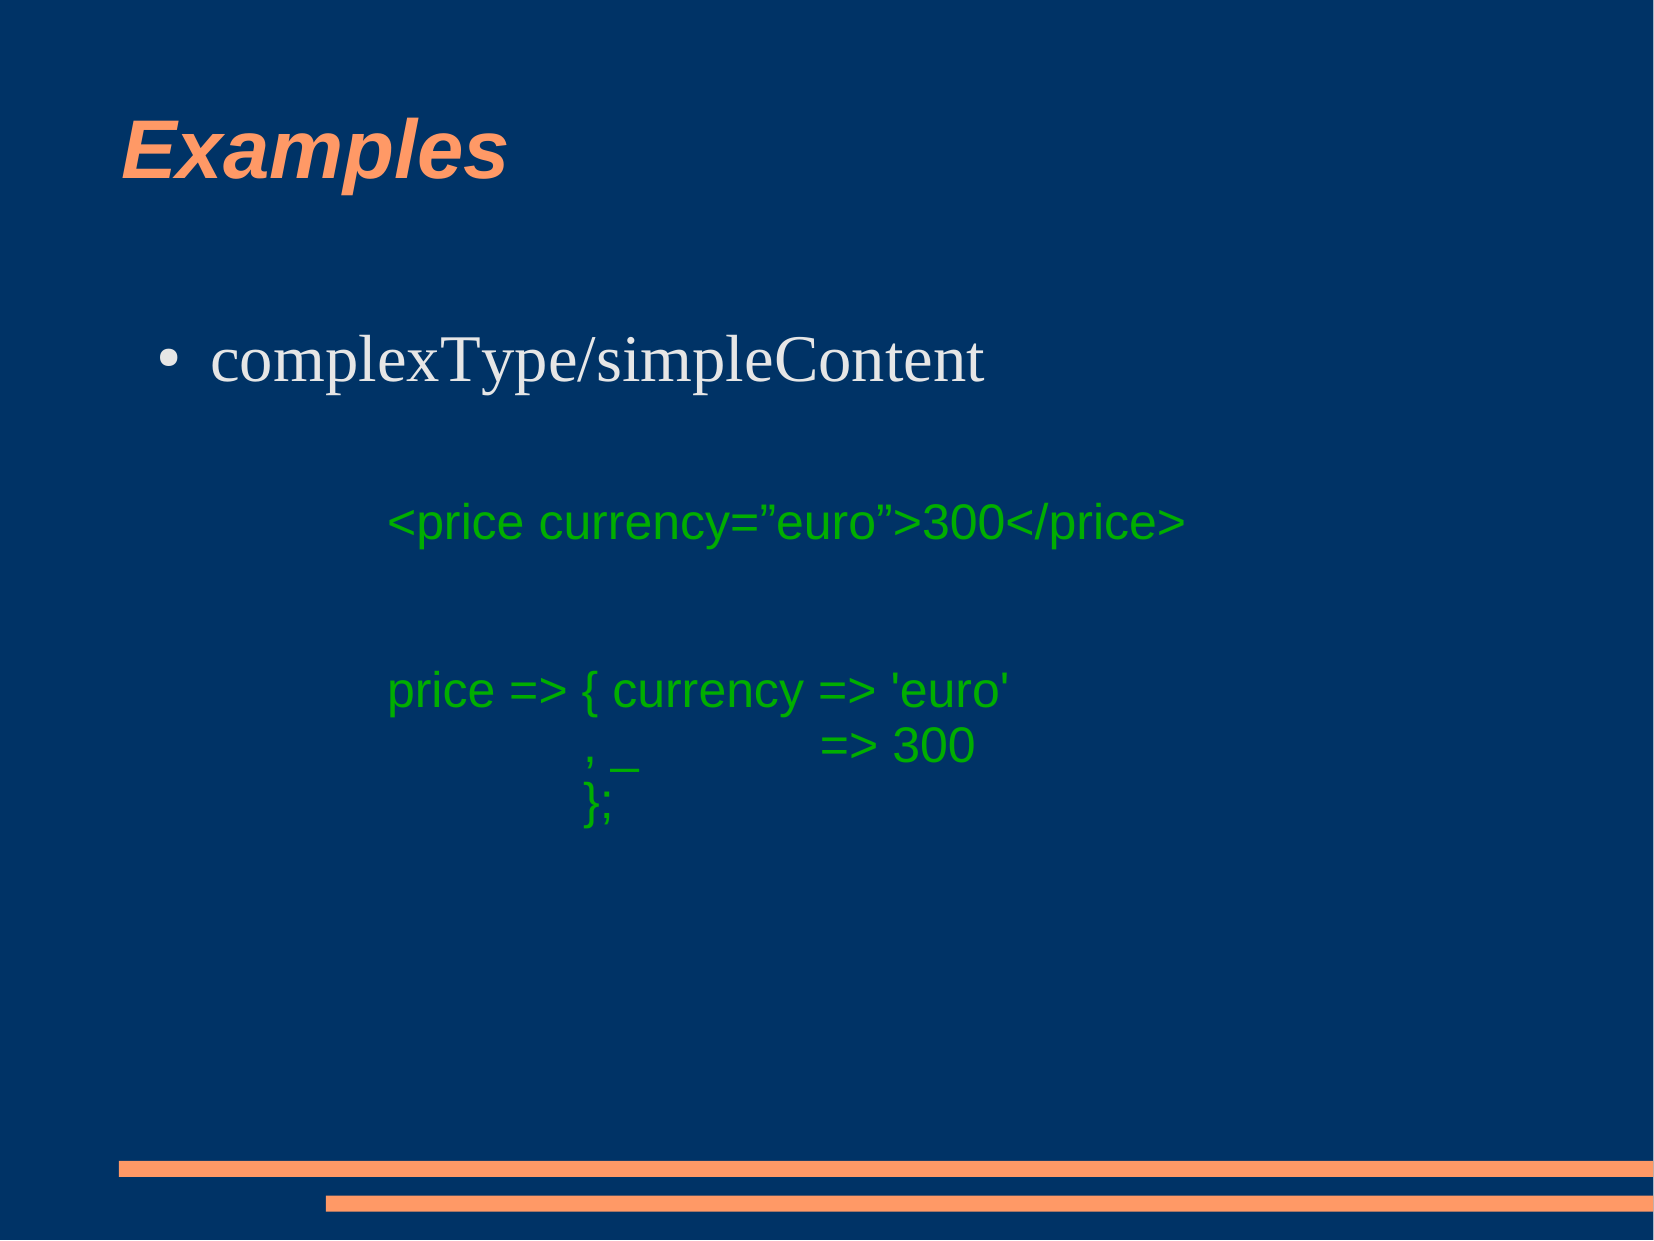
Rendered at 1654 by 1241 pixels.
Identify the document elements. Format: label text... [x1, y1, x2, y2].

title Examples [121, 46, 1534, 254]
text_box <price currency=”euro”>300</price> price => { currency => 'euro' , _ => 300 }; [372, 487, 1202, 837]
list complexType/simpleContent [121, 322, 1561, 1133]
